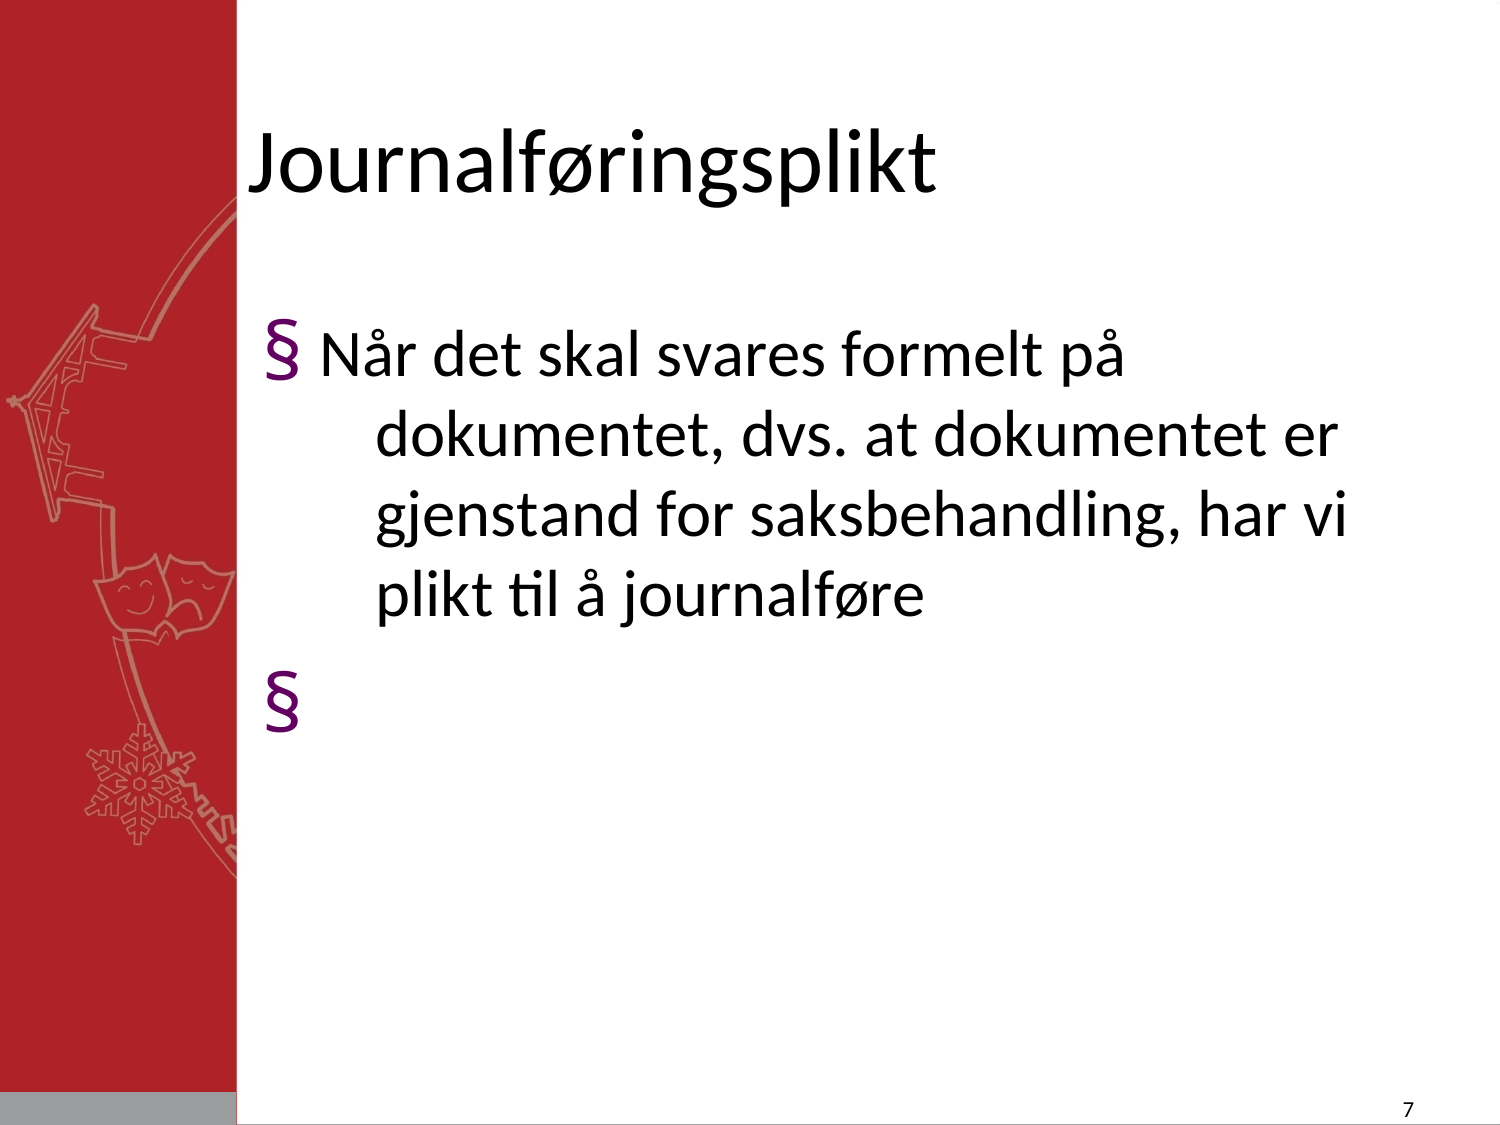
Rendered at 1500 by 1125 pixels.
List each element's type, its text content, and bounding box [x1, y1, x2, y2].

title Journalføringsplikt [247, 29, 1477, 219]
text_box [1387, 1086, 1489, 1120]
list Når det skal svares formelt på dokumentet, dvs. at dokumentet er gjenstand for saksbehandling, har vi plikt til å journalføre [247, 302, 1397, 1070]
